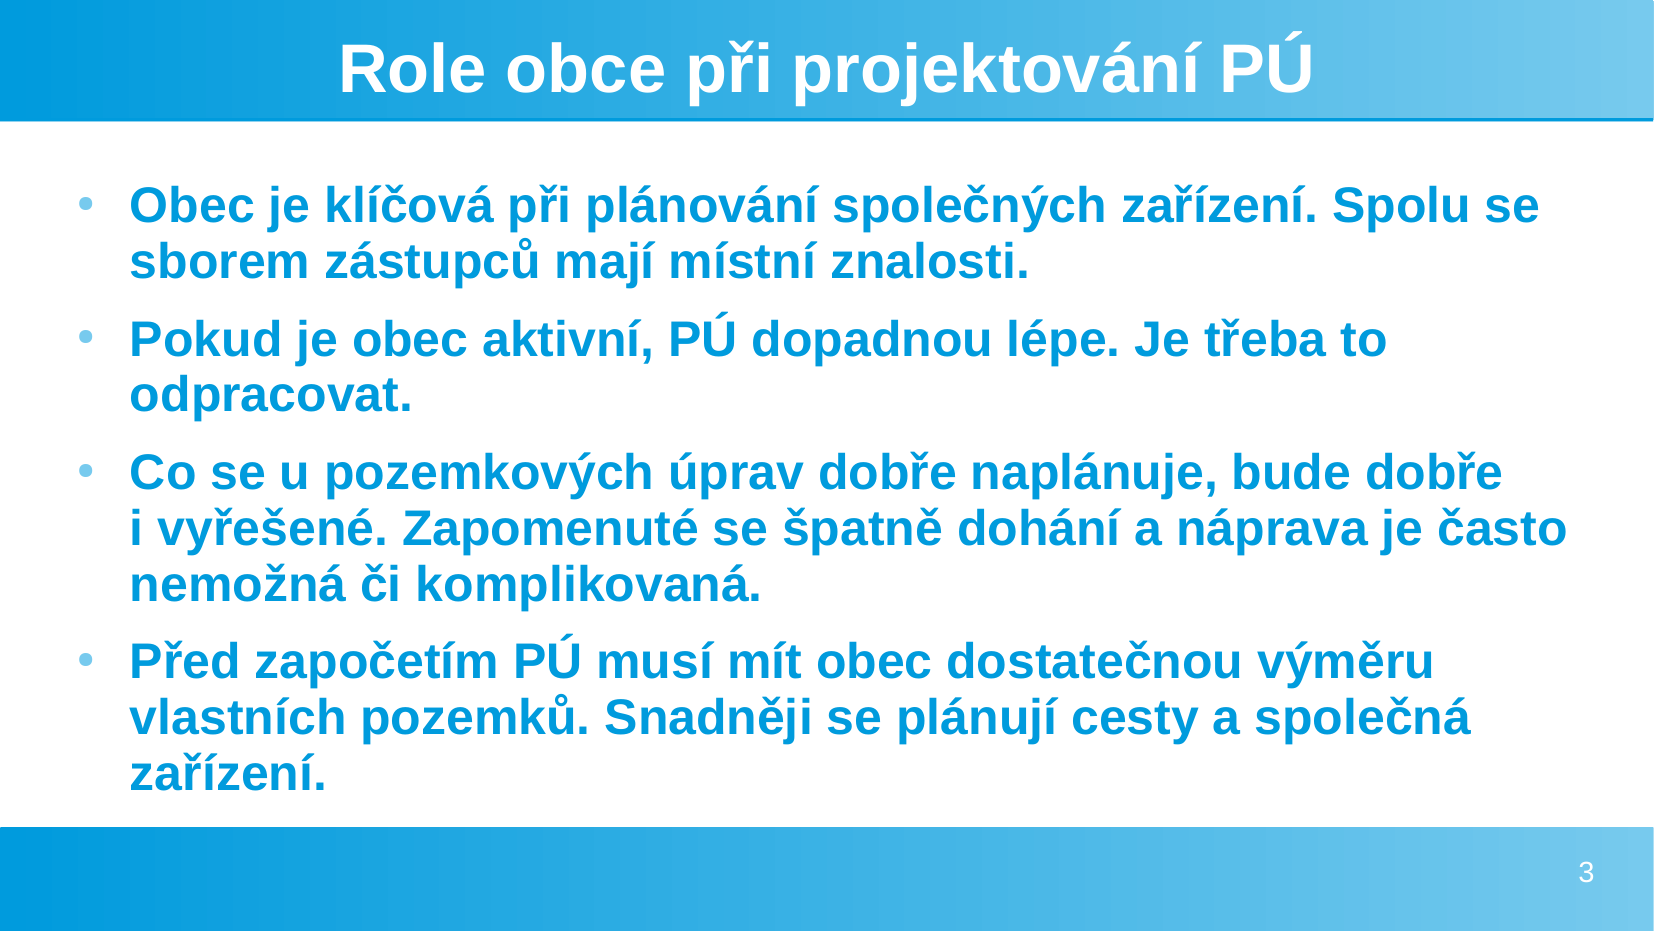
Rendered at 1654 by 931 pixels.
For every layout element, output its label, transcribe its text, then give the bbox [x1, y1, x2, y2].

title Role obce při projektování PÚ [59, 29, 1595, 108]
list Obec je klíčová při plánování společných zařízení. Spolu se sborem zástupců mají místní znalosti. Pokud je obec aktivní, PÚ dopadnou lépe. Je třeba to odpracovat. Co se u pozemkových úprav dobře naplánuje, bude dobře i vyřešené. Zapomenuté se špatně dohání a náprava je často nemožná či komplikovaná. Před započetím PÚ musí mít obec dostatečnou výměru vlastních pozemků. Snadněji se plánují cesty a společná zařízení. [59, 177, 1595, 768]
